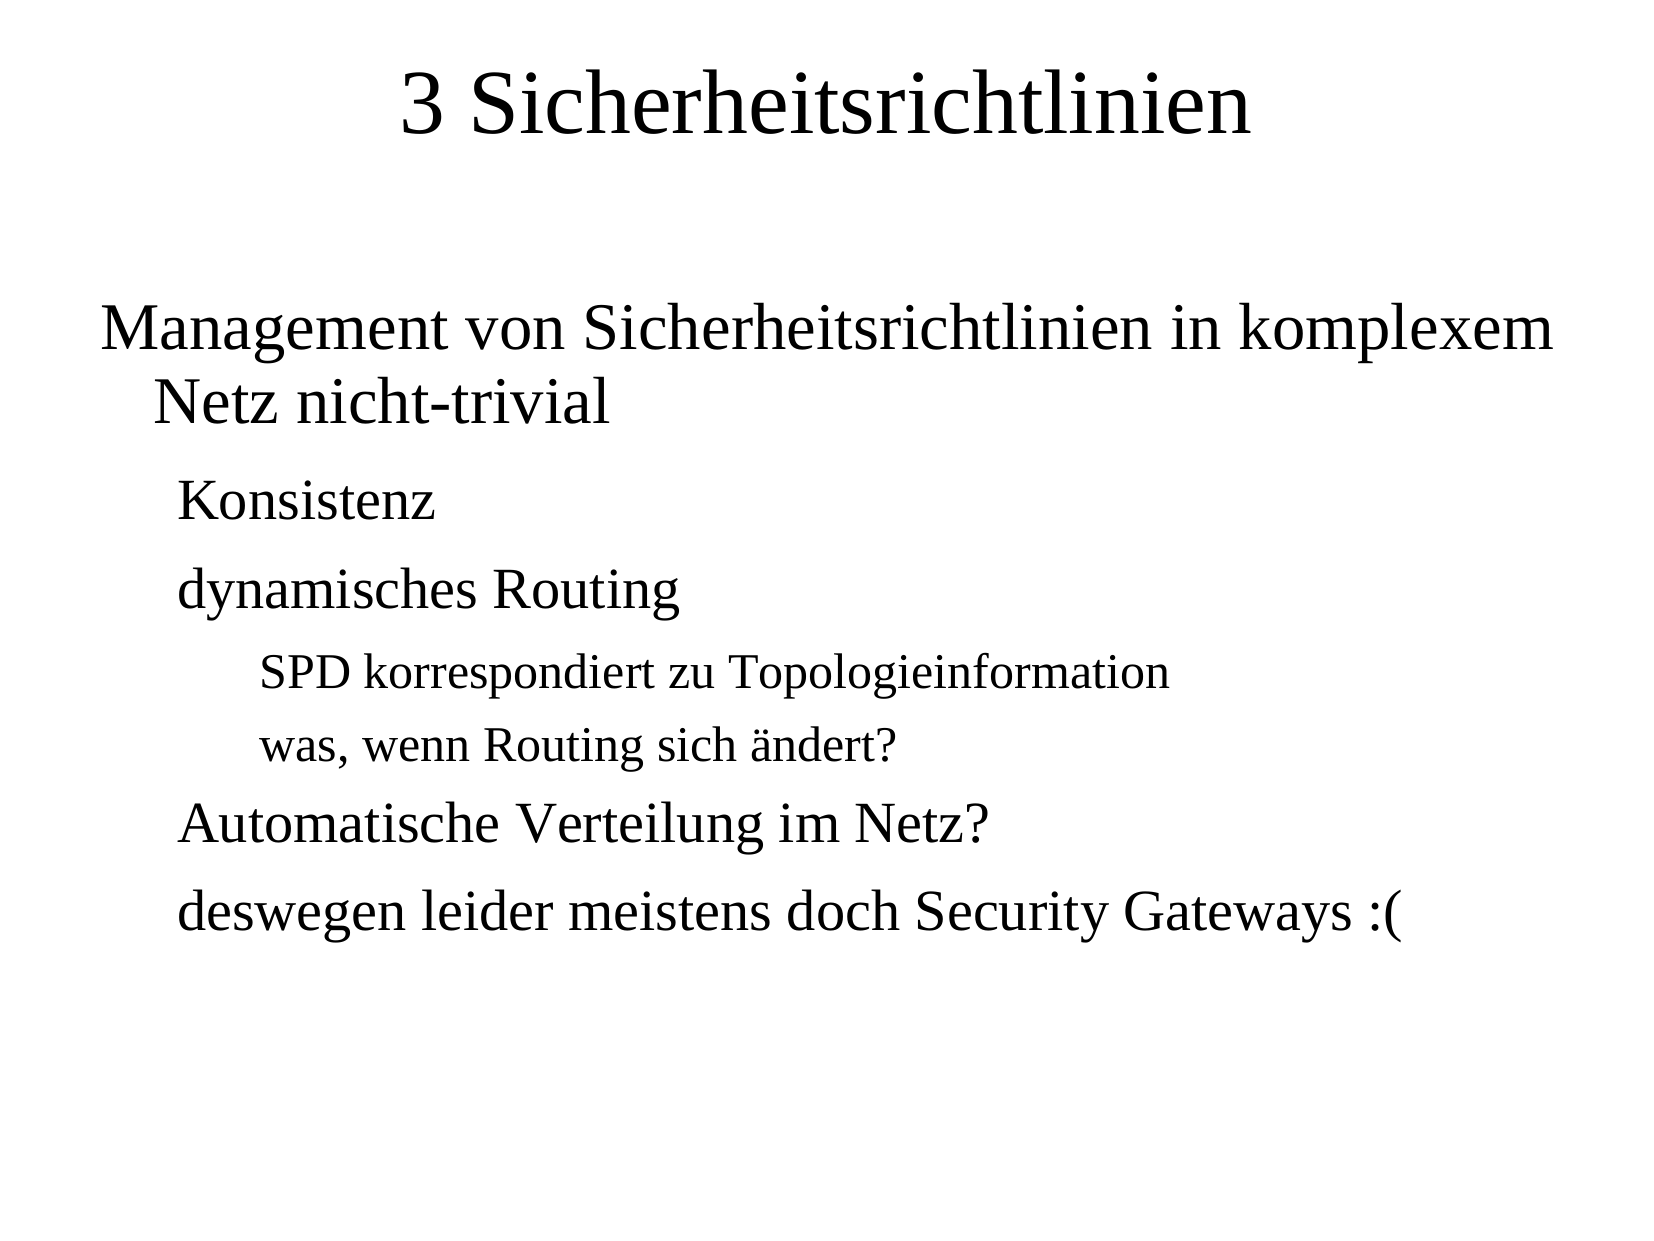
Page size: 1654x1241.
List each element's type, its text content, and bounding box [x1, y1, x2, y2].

list Management von Sicherheitsrichtlinien in komplexem Netz nicht-trivial Konsistenz dynamisches Routing SPD korrespondiert zu Topologieinformation was, wenn Routing sich ändert? Automatische Verteilung im Netz? deswegen leider meistens doch Security Gateways :( [82, 290, 1571, 1109]
title 3 Sicherheitsrichtlinien [82, 49, 1571, 257]
